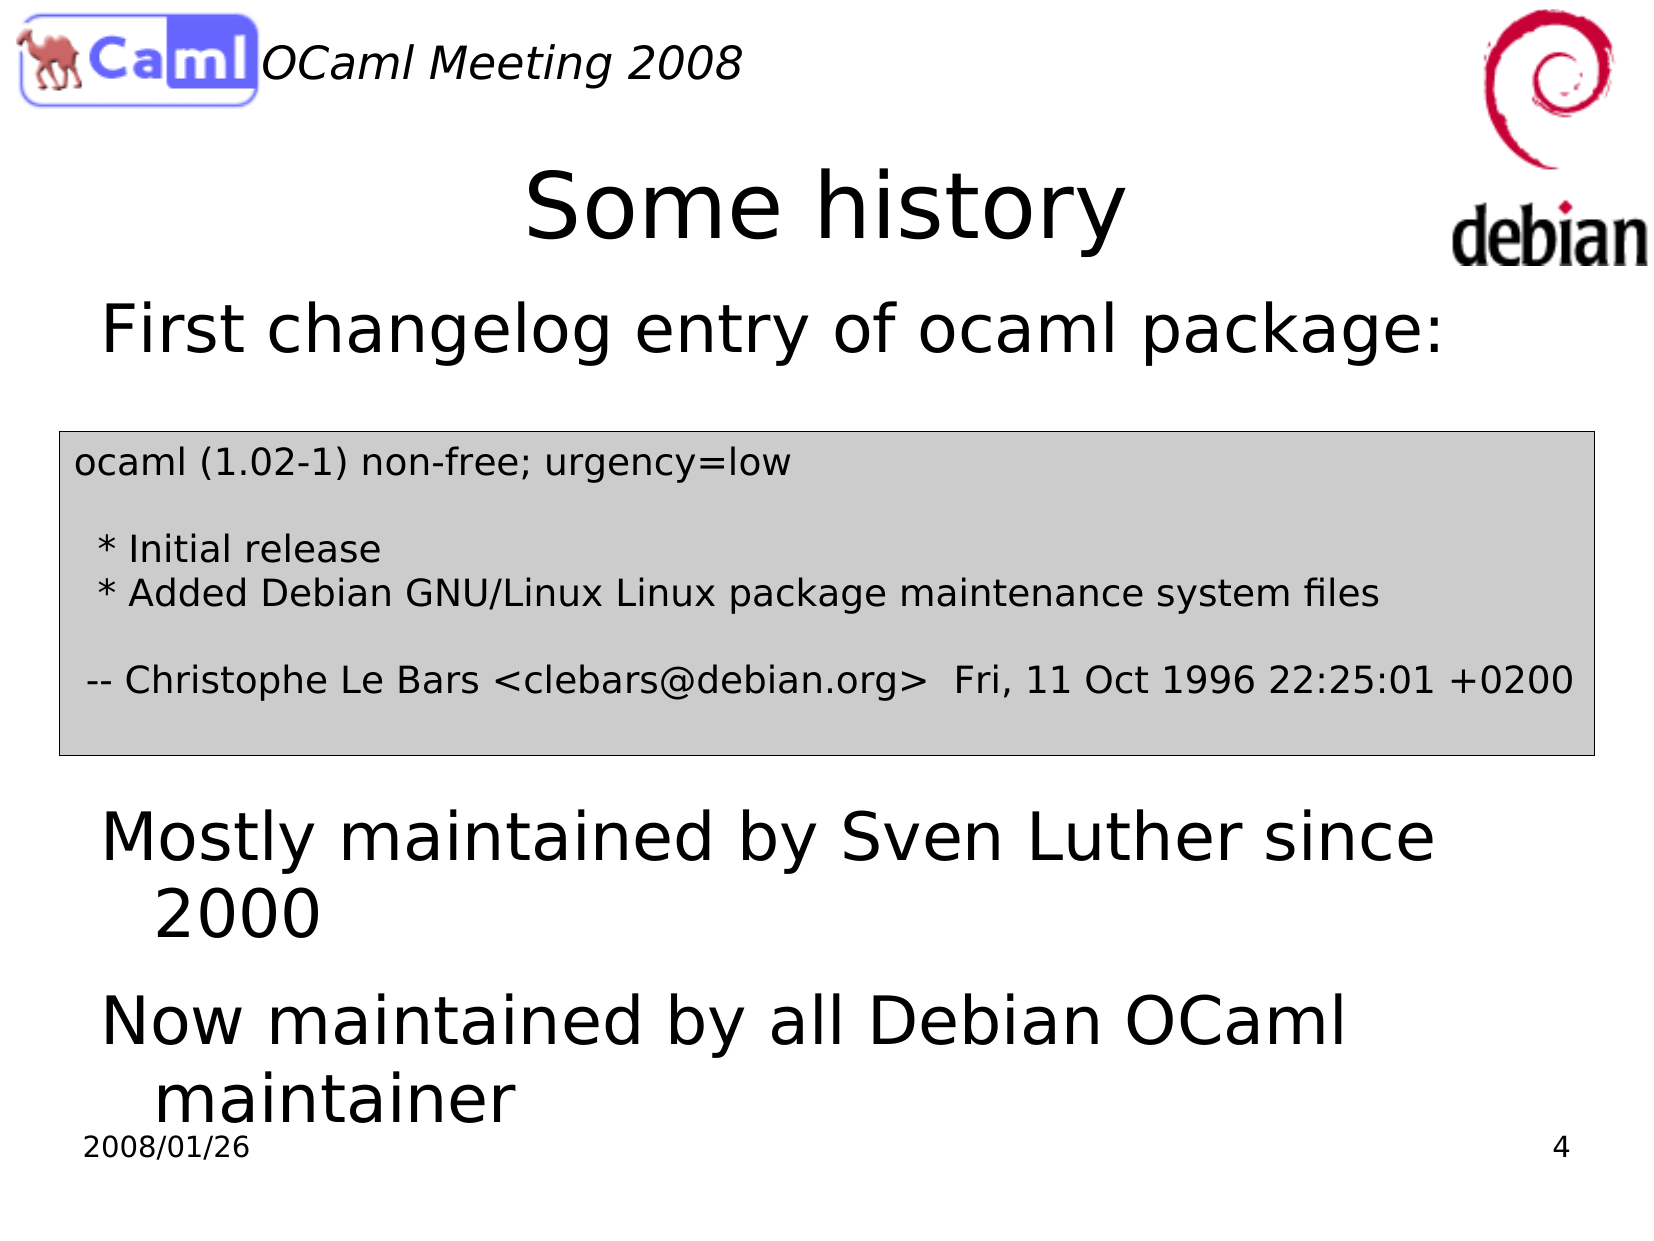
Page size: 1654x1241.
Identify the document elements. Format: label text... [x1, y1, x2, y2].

title Some history [82, 118, 1571, 290]
list Mostly maintained by Sven Luther since 2000 Now maintained by all Debian OCaml maintainer [82, 798, 1571, 1138]
text_box ocaml (1.02-1) non-free; urgency=low * Initial release * Added Debian GNU/Linux Linux package maintenance system files -- Christophe Le Bars <clebars@debian.org> Fri, 11 Oct 1996 22:25:01 +0200 [59, 431, 1595, 756]
picture [13, 3, 266, 119]
picture [1445, 9, 1654, 266]
list First changelog entry of ocaml package: [82, 290, 1571, 414]
